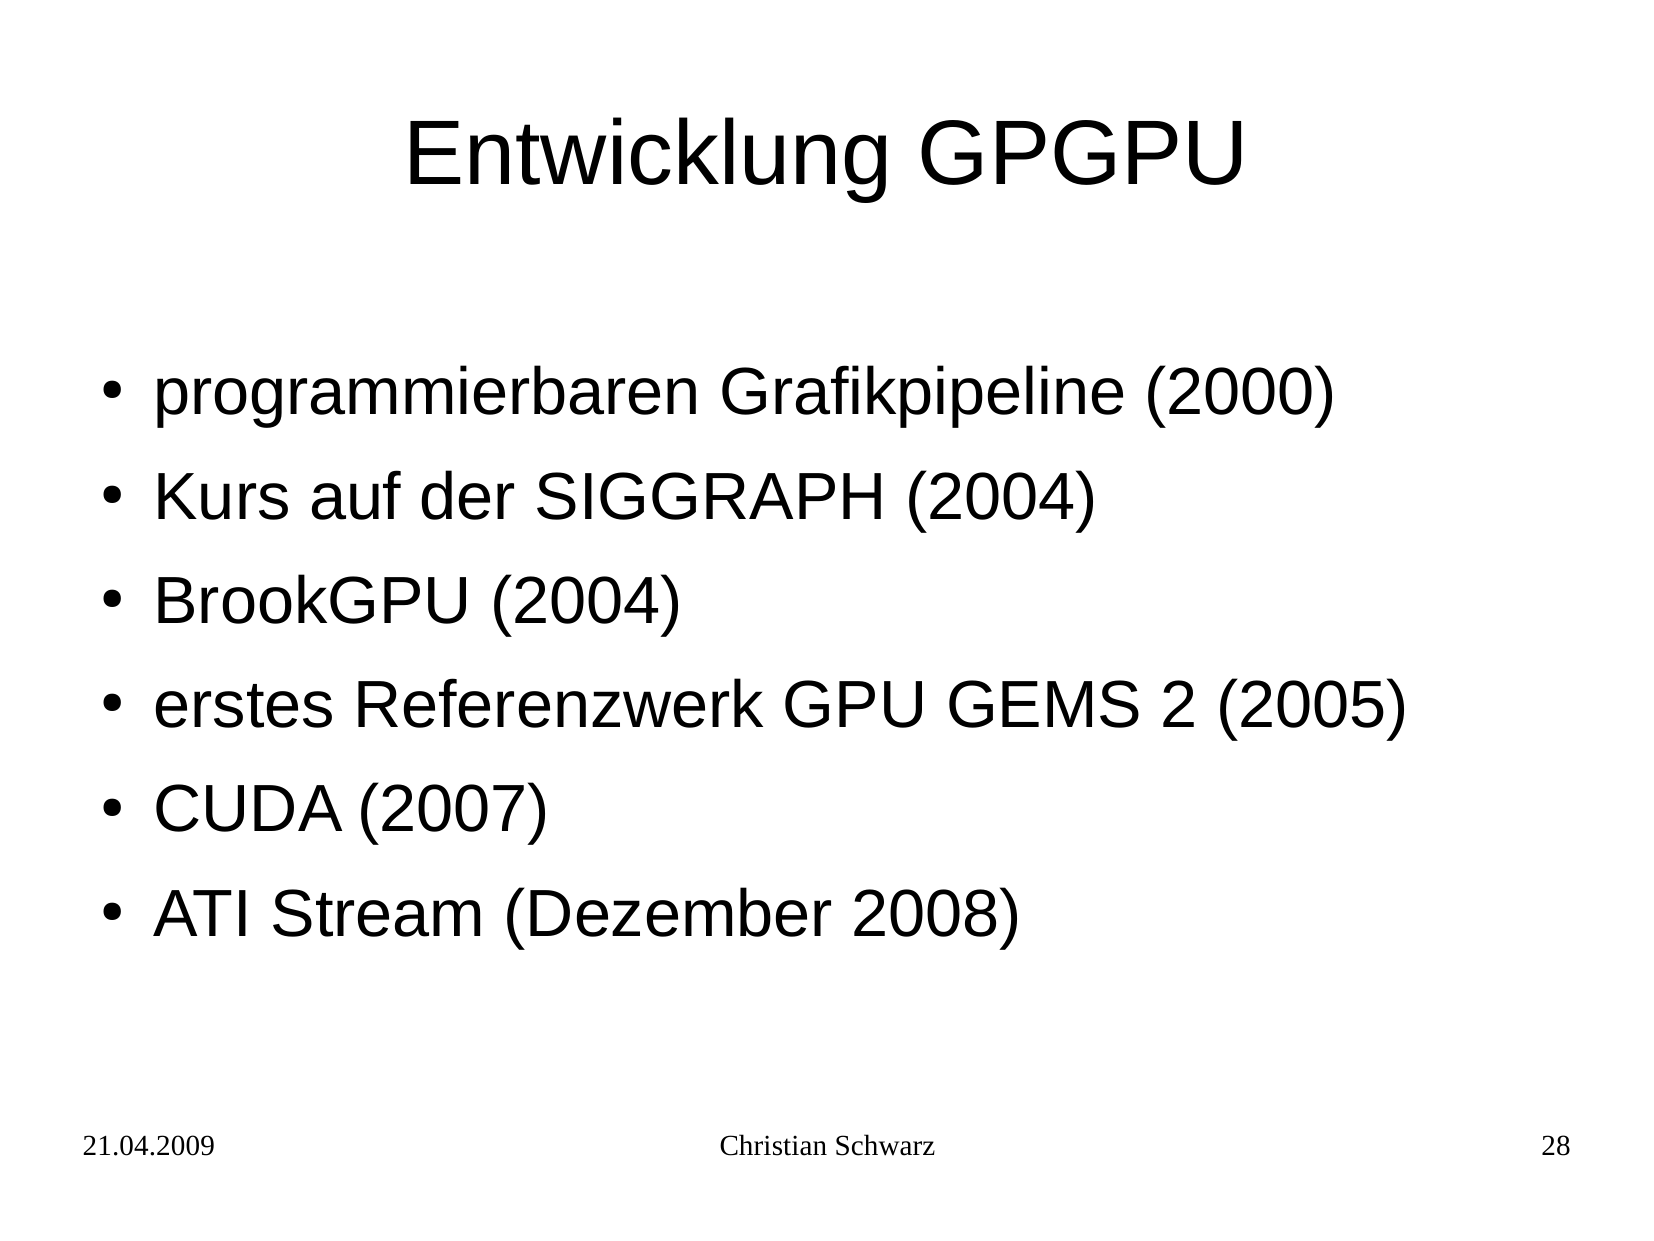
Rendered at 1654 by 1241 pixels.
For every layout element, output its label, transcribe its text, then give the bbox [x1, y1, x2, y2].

title Entwicklung GPGPU [82, 49, 1571, 257]
list programmierbaren Grafikpipeline (2000) Kurs auf der SIGGRAPH (2004) BrookGPU (2004) erstes Referenzwerk GPU GEMS 2 (2005) CUDA (2007) ATI Stream (Dezember 2008) [82, 354, 1571, 1094]
